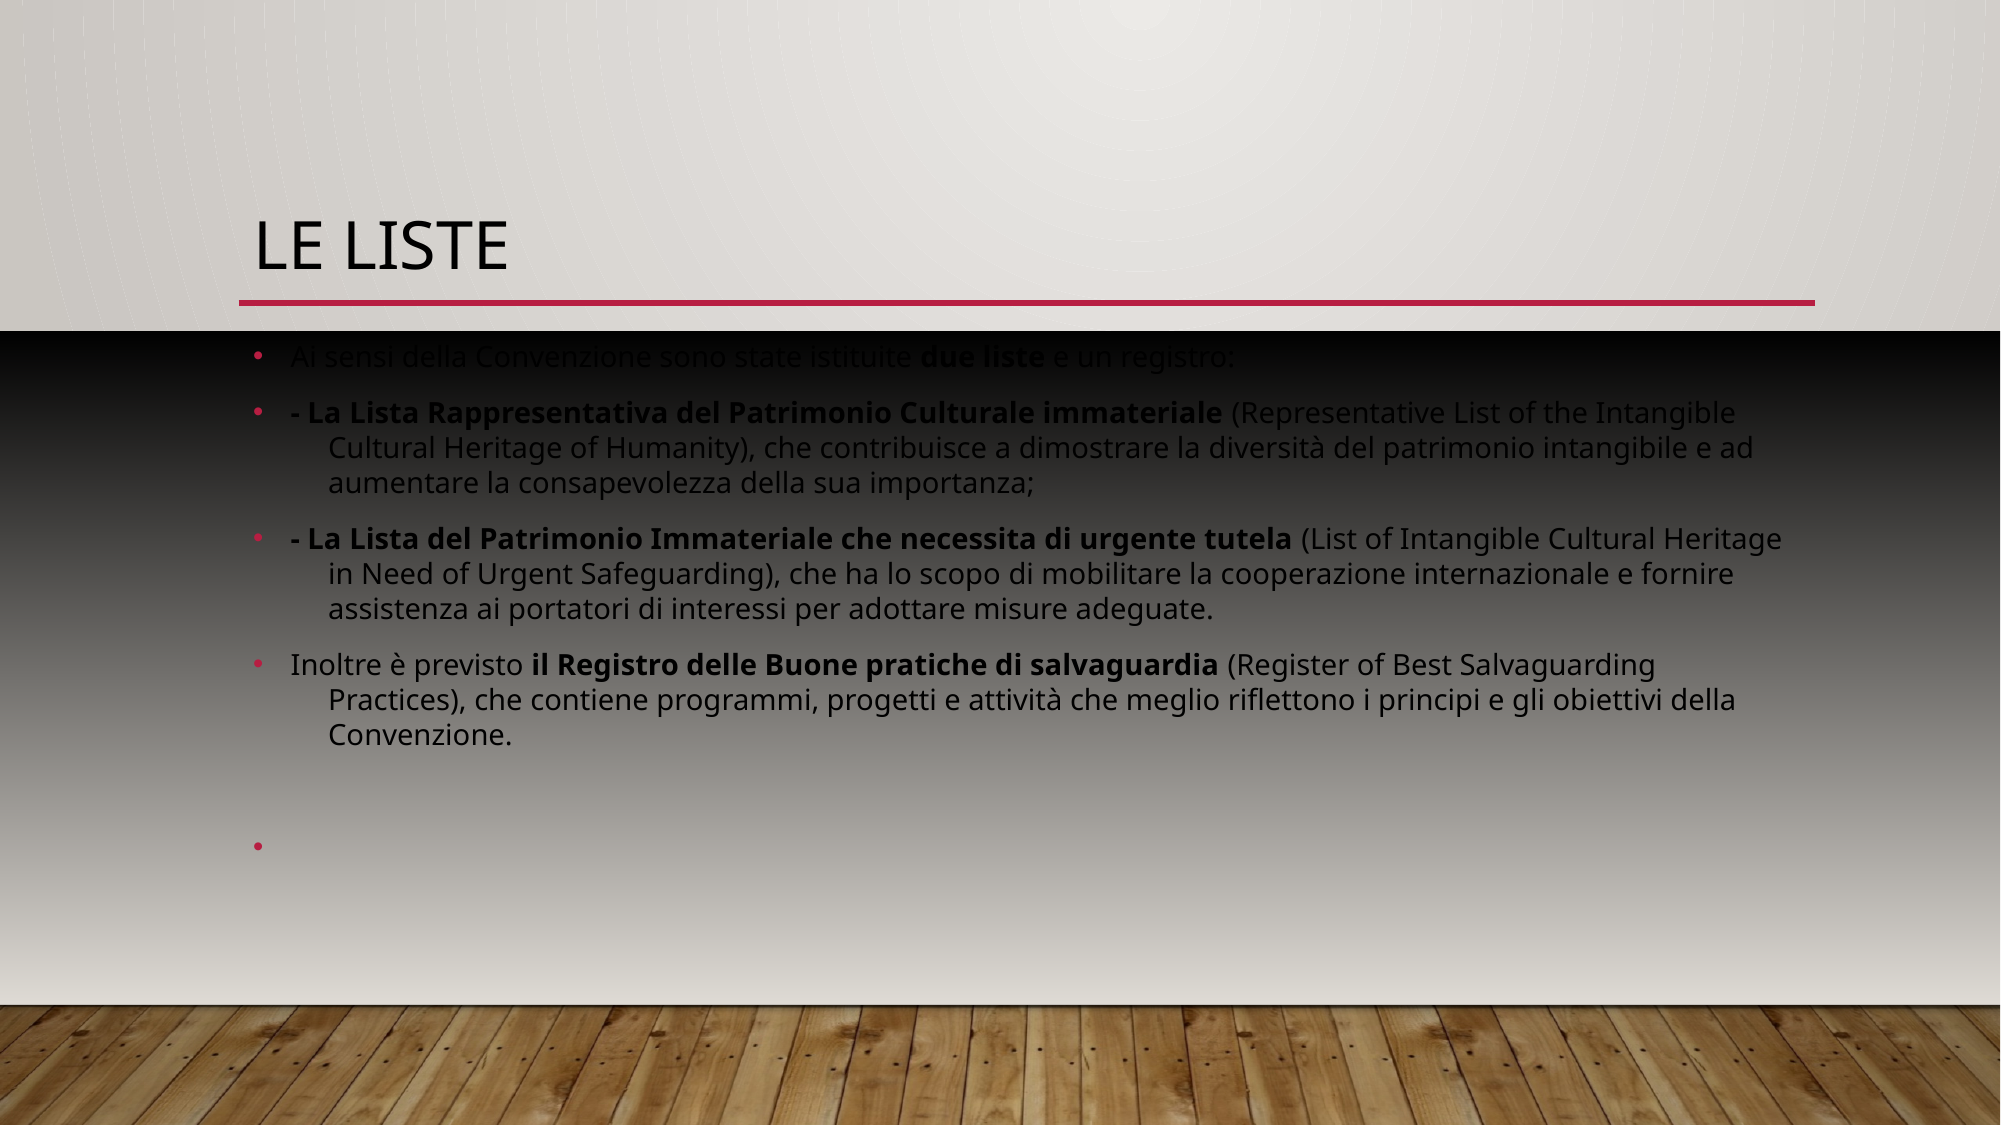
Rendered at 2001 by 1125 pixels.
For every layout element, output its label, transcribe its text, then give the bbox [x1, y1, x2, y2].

title Le liste [238, 131, 1814, 305]
list Ai sensi della Convenzione sono state istituite due liste e un registro: - La Lista Rappresentativa del Patrimonio Culturale immateriale (Representative List of the Intangible Cultural Heritage of Humanity), che contribuisce a dimostrare la diversità del patrimonio intangibile e ad aumentare la consapevolezza della sua importanza; - La Lista del Patrimonio Immateriale che necessita di urgente tutela (List of Intangible Cultural Heritage in Need of Urgent Safeguarding), che ha lo scopo di mobilitare la cooperazione internazionale e fornire assistenza ai portatori di interessi per adottare misure adeguate. Inoltre è previsto il Registro delle Buone pratiche di salvaguardia (Register of Best Salvaguarding Practices), che contiene programmi, progetti e attività che meglio riflettono i principi e gli obiettivi della Convenzione. [238, 330, 1814, 897]
